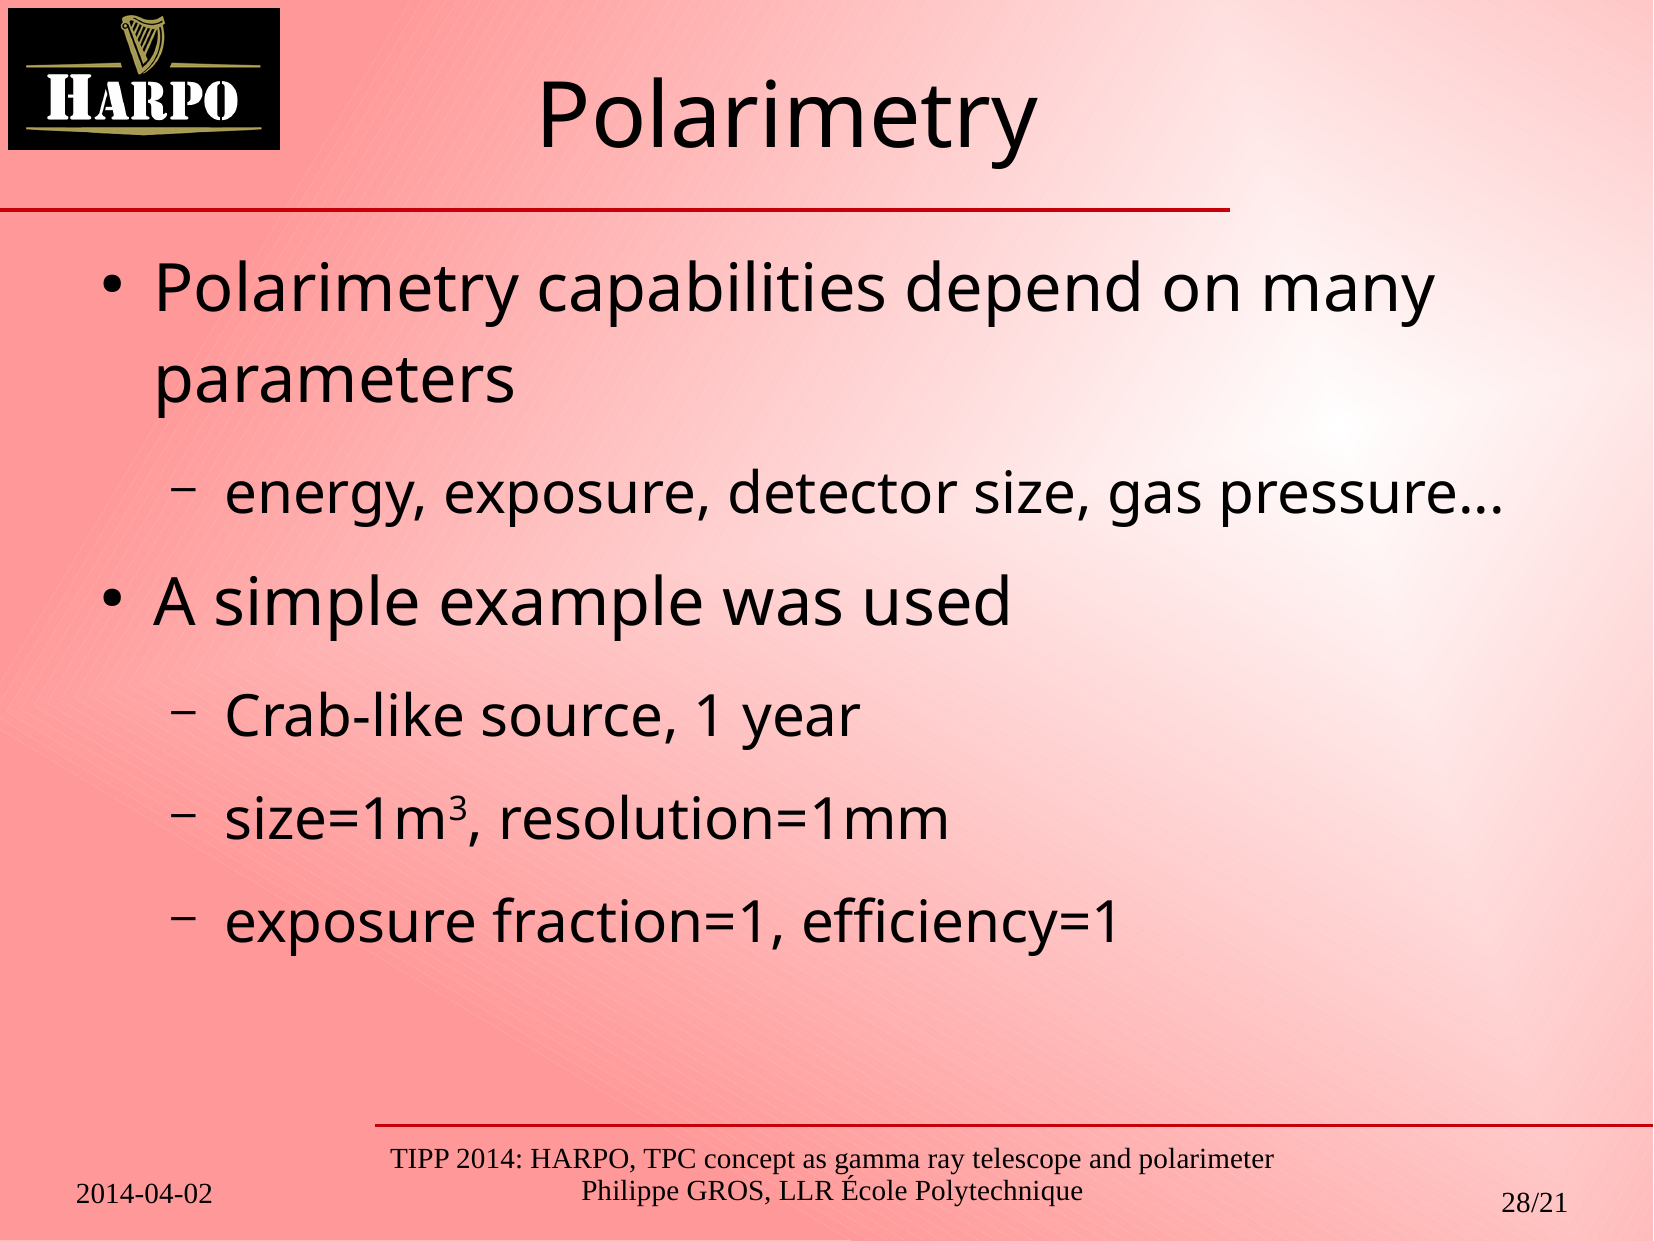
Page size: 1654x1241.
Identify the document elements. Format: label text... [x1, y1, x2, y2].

picture [8, 8, 280, 150]
title Polarimetry [285, 15, 1291, 211]
list Polarimetry capabilities depend on many parameters energy, exposure, detector size, gas pressure... A simple example was used Crab-like source, 1 year size=1m3, resolution=1mm exposure fraction=1, efficiency=1 [82, 240, 1585, 1102]
